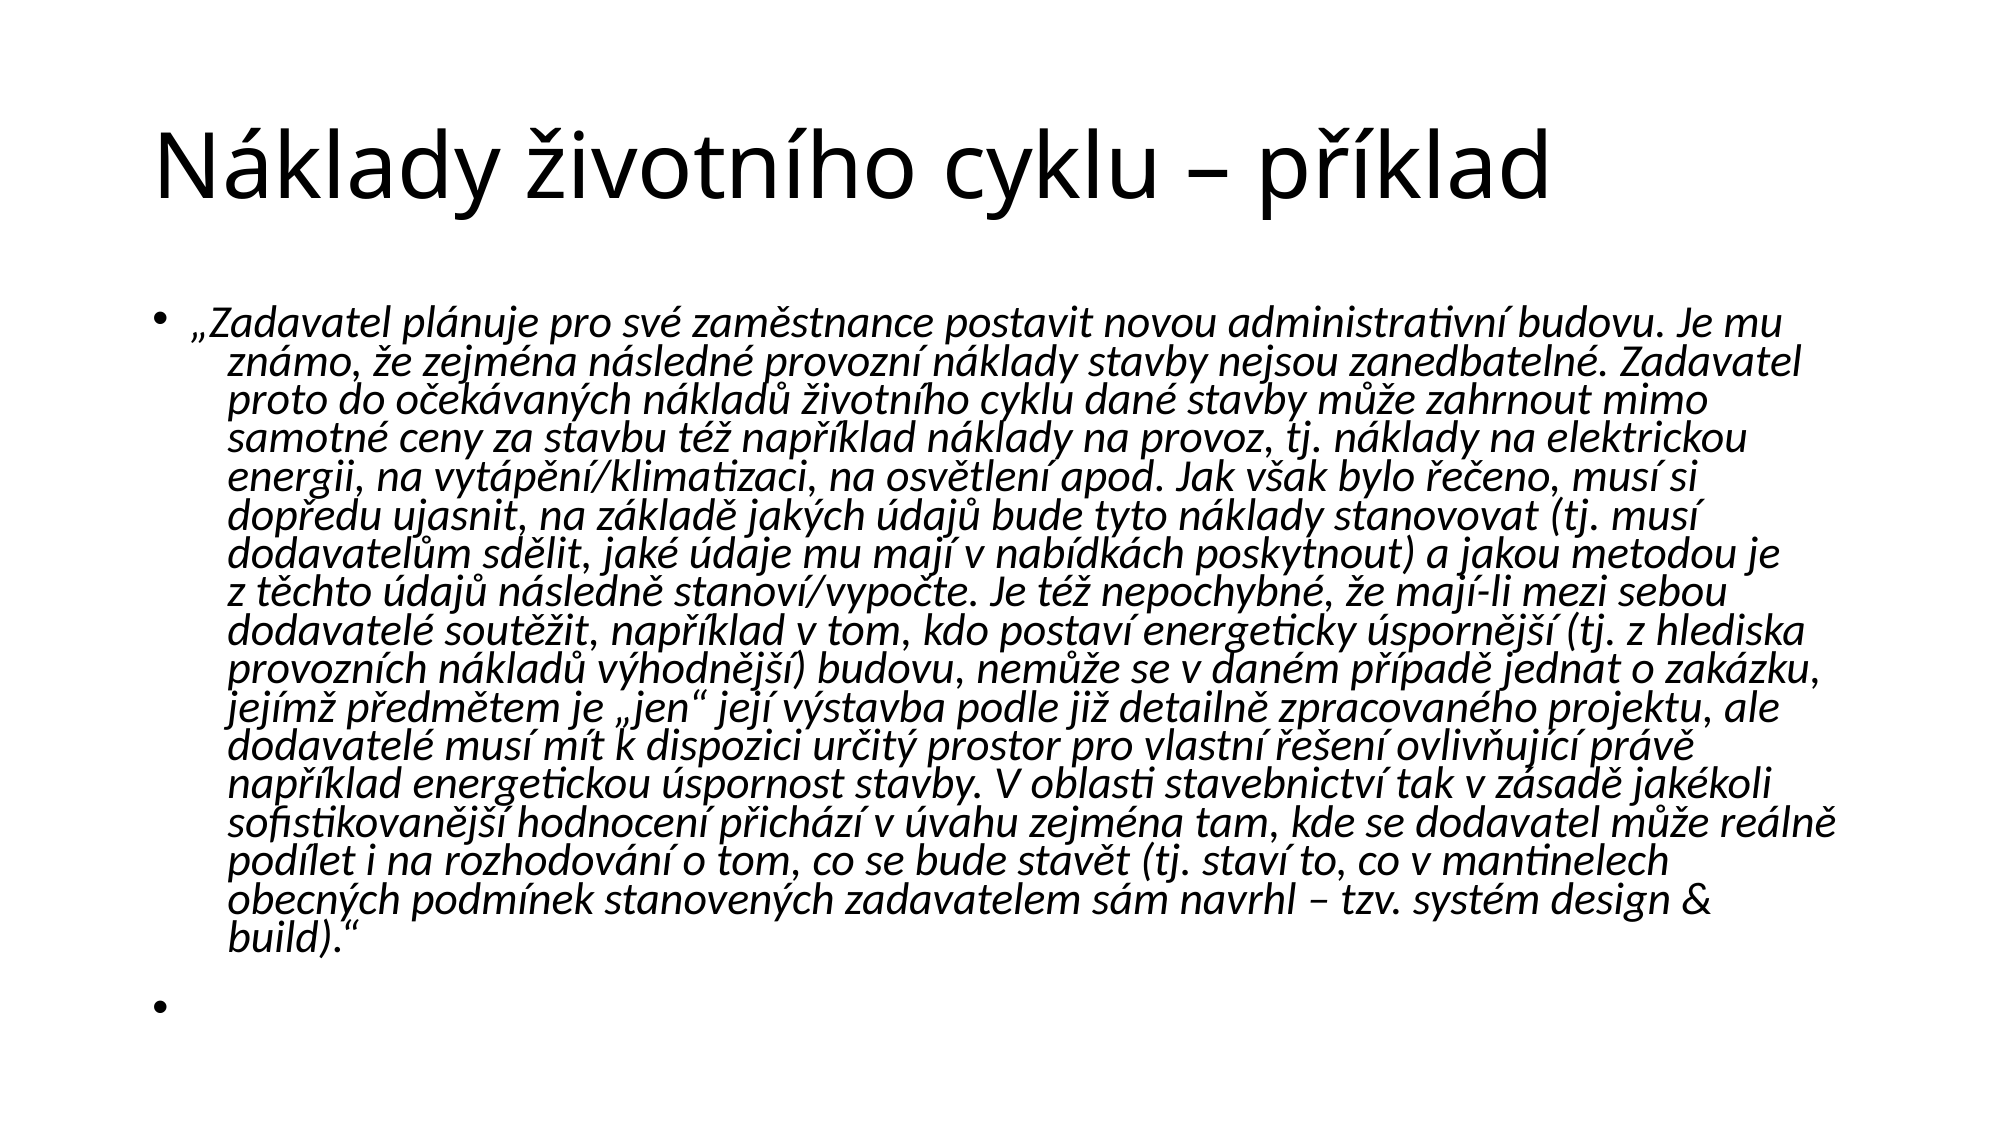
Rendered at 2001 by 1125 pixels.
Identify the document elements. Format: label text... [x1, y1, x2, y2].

list „Zadavatel plánuje pro své zaměstnance postavit novou administrativní budovu. Je mu známo, že zejména následné provozní náklady stavby nejsou zanedbatelné. Zadavatel proto do očekávaných nákladů životního cyklu dané stavby může zahrnout mimo samotné ceny za stavbu též například náklady na provoz, tj. náklady na elektrickou energii, na vytápění/klimatizaci, na osvětlení apod. Jak však bylo řečeno, musí si dopředu ujasnit, na základě jakých údajů bude tyto náklady stanovovat (tj. musí dodavatelům sdělit, jaké údaje mu mají v nabídkách poskytnout) a jakou metodou je z těchto údajů následně stanoví/vypočte. Je též nepochybné, že mají-li mezi sebou dodavatelé soutěžit, například v tom, kdo postaví energeticky úspornější (tj. z hlediska provozních nákladů výhodnější) budovu, nemůže se v daném případě jednat o zakázku, jejímž předmětem je „jen“ její výstavba podle již detailně zpracovaného projektu, ale dodavatelé musí mít k dispozici určitý prostor pro vlastní řešení ovlivňující právě například energetickou úspornost stavby. V oblasti stavebnictví tak v zásadě jakékoli sofistikovanější hodnocení přichází v úvahu zejména tam, kde se dodavatel může reálně podílet i na rozhodování o tom, co se bude stavět (tj. staví to, co v mantinelech obecných podmínek stanovených zadavatelem sám navrhl – tzv. systém design & build).“ [137, 299, 1863, 1014]
title Náklady životního cyklu – příklad [137, 59, 1863, 278]
